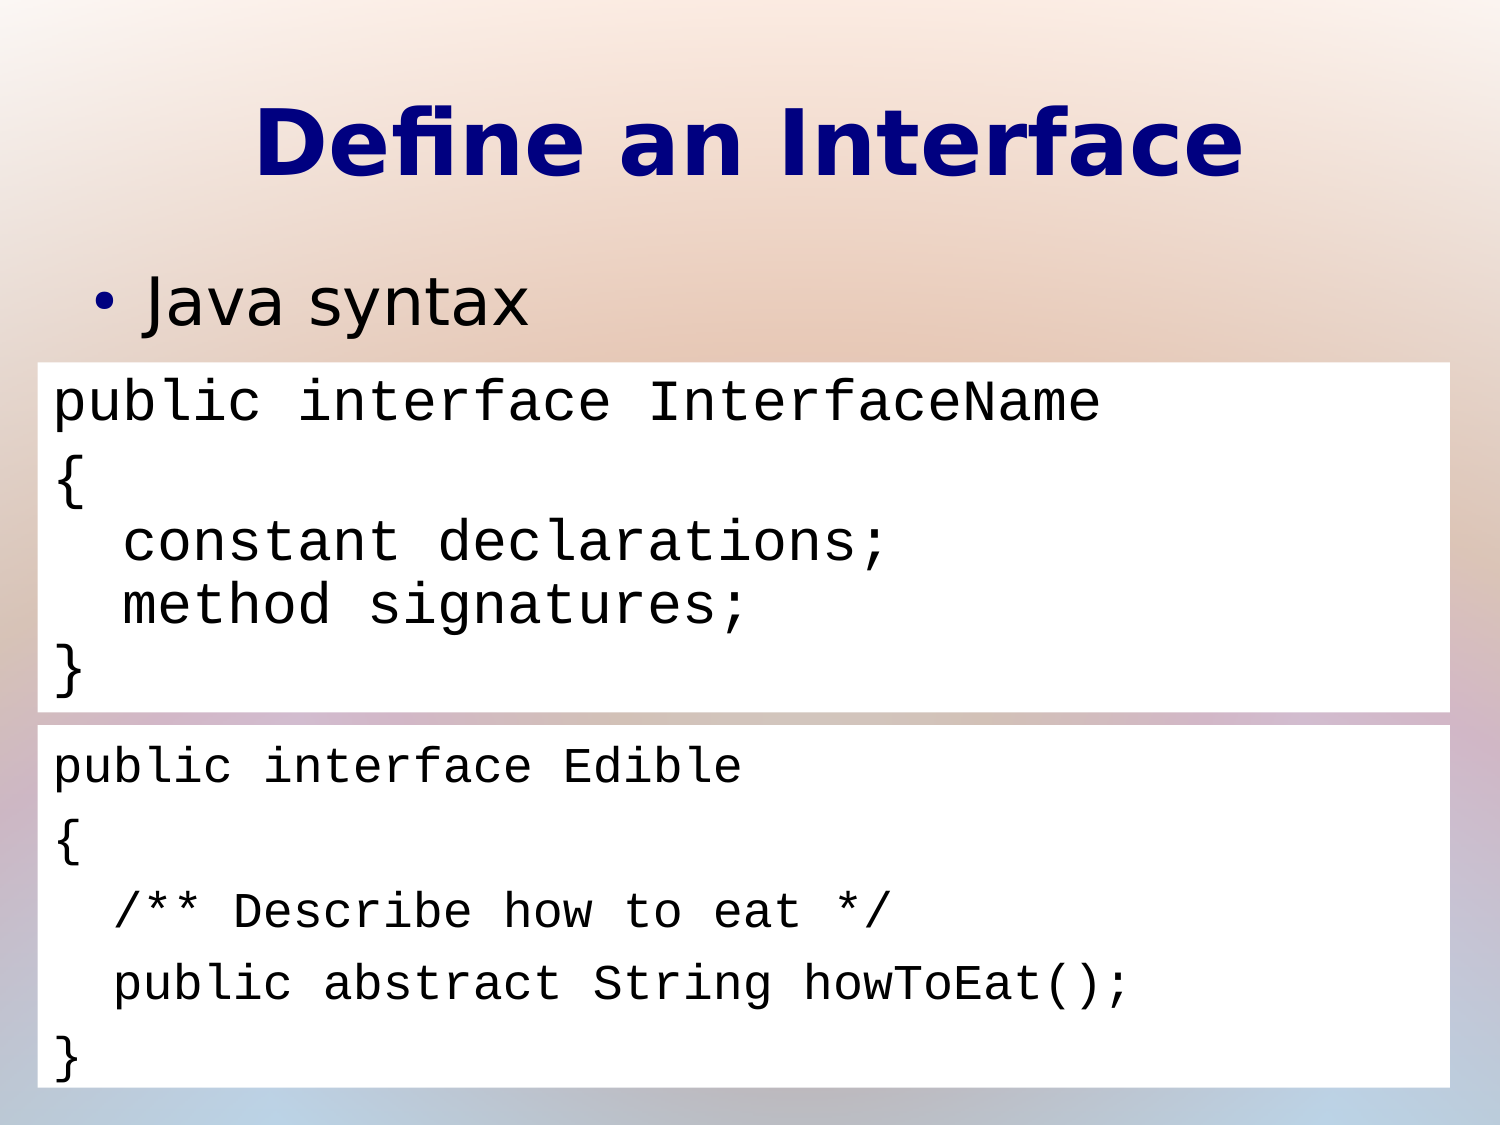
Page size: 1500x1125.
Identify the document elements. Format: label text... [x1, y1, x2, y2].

title Define an Interface [75, 57, 1425, 231]
text_box public interface Edible { /** Describe how to eat */ public abstract String howToEat(); } [37, 725, 1450, 1088]
text_box public interface InterfaceName { constant declarations; method signatures; } [37, 362, 1450, 713]
picture [0, 0, 1500, 1125]
list Java syntax [75, 263, 1388, 362]
